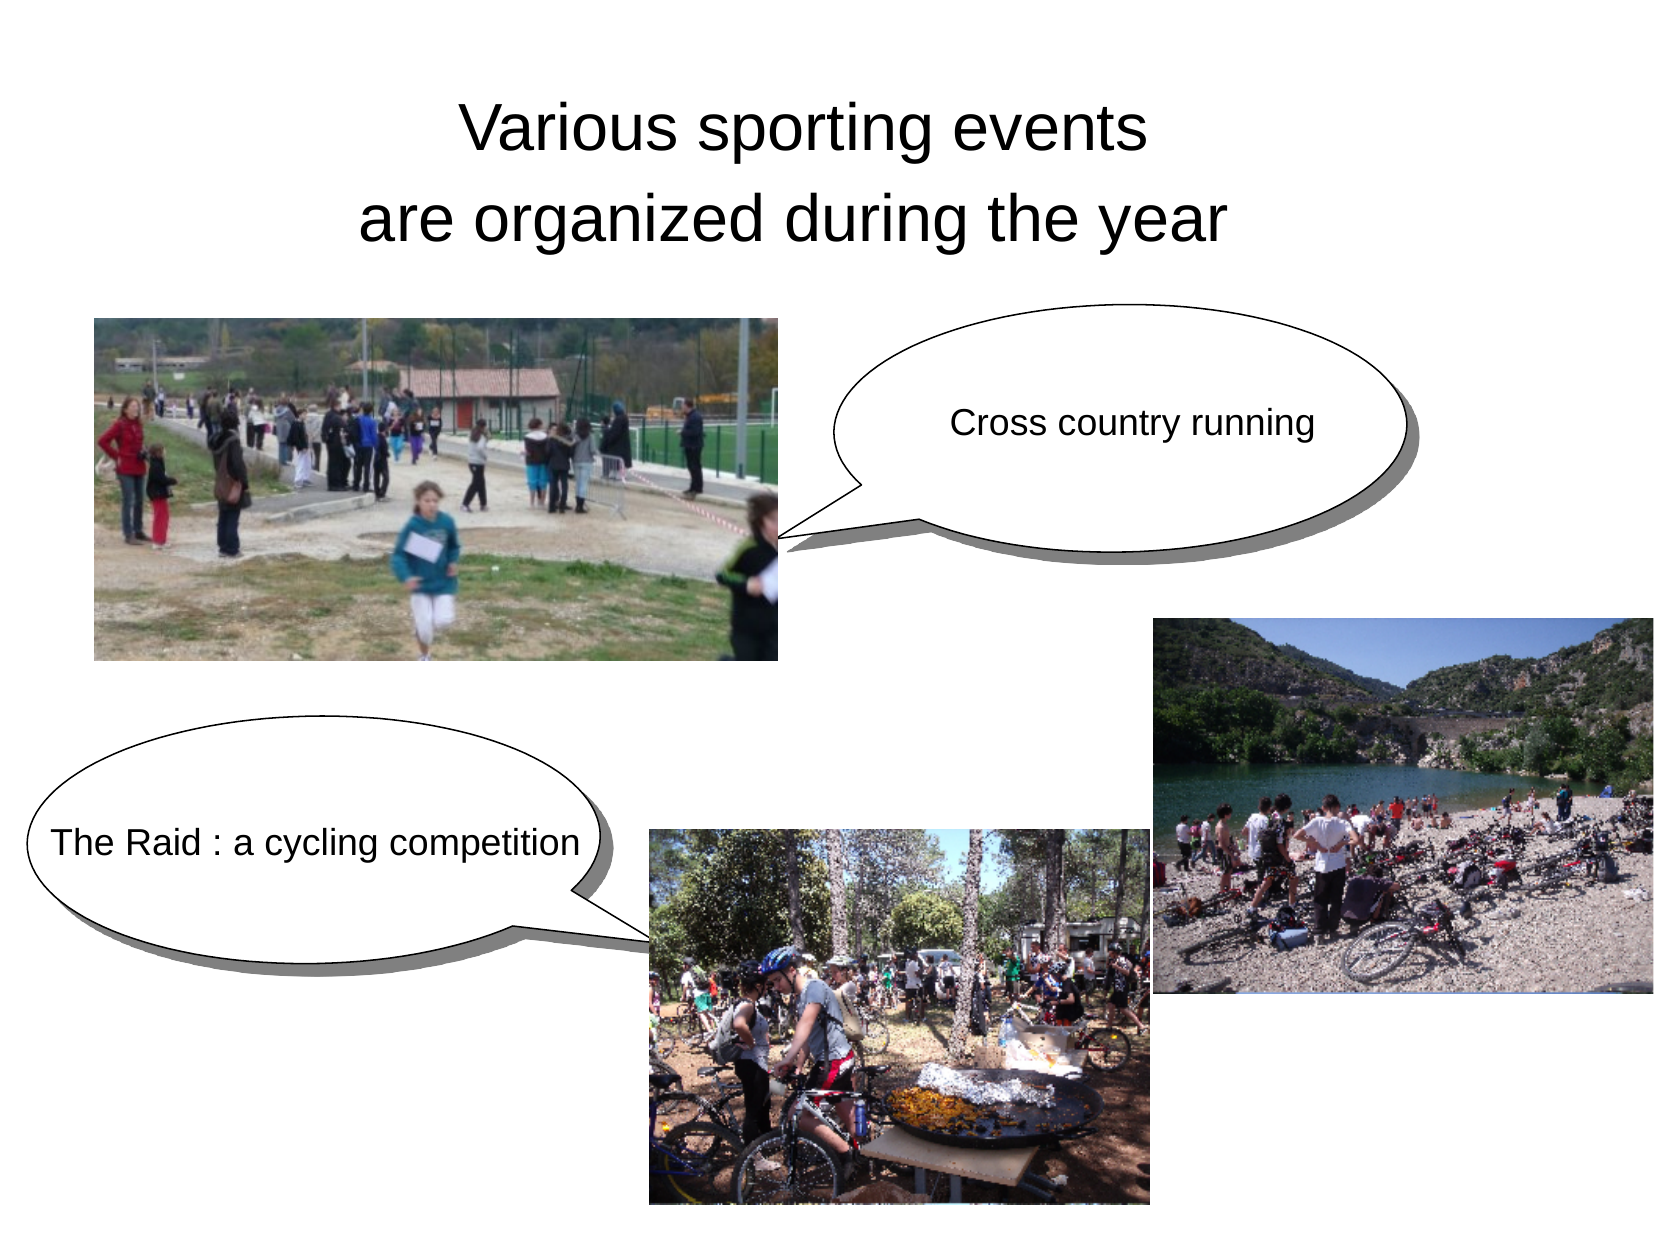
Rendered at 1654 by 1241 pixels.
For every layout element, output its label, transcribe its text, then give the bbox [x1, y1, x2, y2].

text_box [778, 304, 1407, 553]
text_box [36, 875, 649, 964]
text_box The Raid : a cycling competition [35, 814, 615, 875]
text_box [35, 715, 596, 814]
text_box [27, 815, 35, 873]
picture [1153, 618, 1654, 994]
text_box Various sporting events are organized during the year [342, 82, 1264, 264]
picture [649, 829, 1150, 1205]
picture [94, 318, 778, 661]
text_box Cross country running [1002, 393, 1263, 460]
